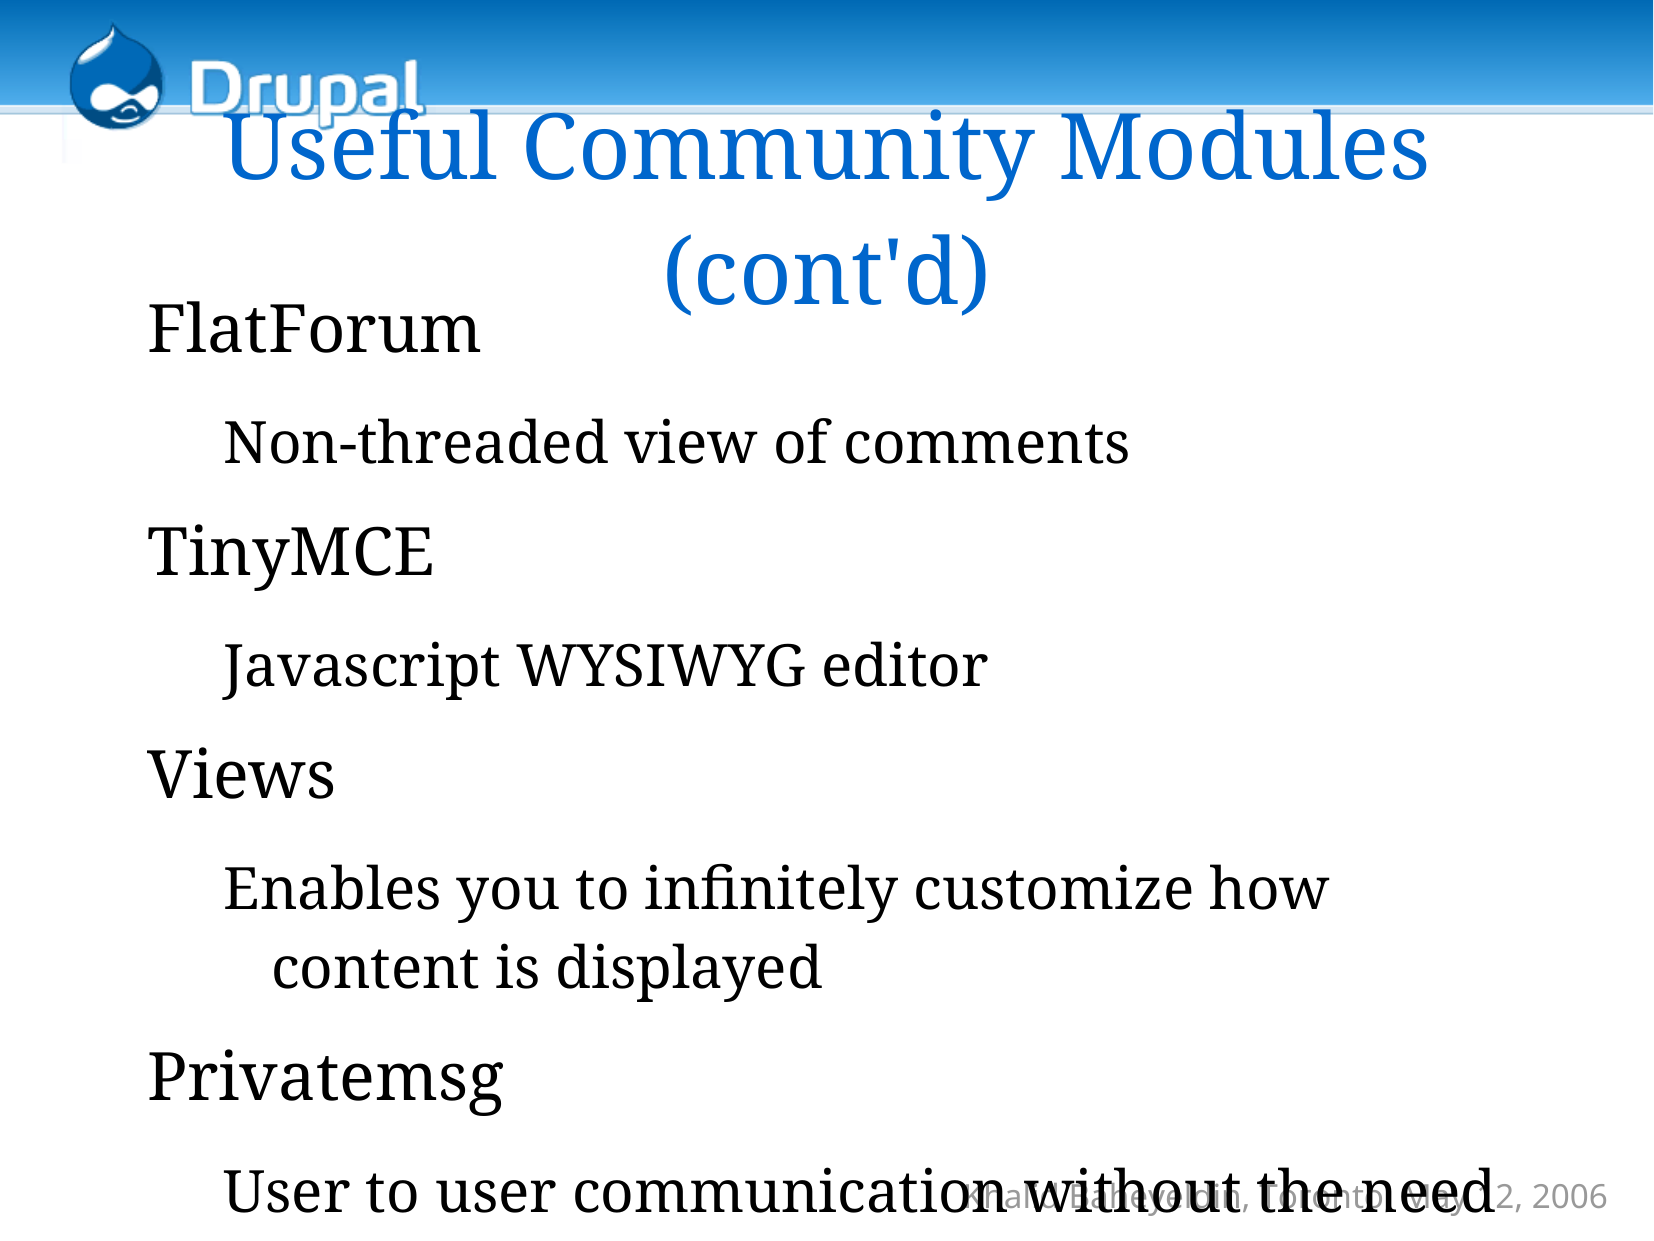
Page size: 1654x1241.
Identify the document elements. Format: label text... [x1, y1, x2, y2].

title Useful Community Modules (cont'd) [121, 102, 1533, 311]
picture [0, 0, 1654, 1241]
list FlatForum Non-threaded view of comments TinyMCE Javascript WYSIWYG editor Views Enables you to infinitely customize how content is displayed Privatemsg User to user communication without the need for email [129, 280, 1541, 1159]
